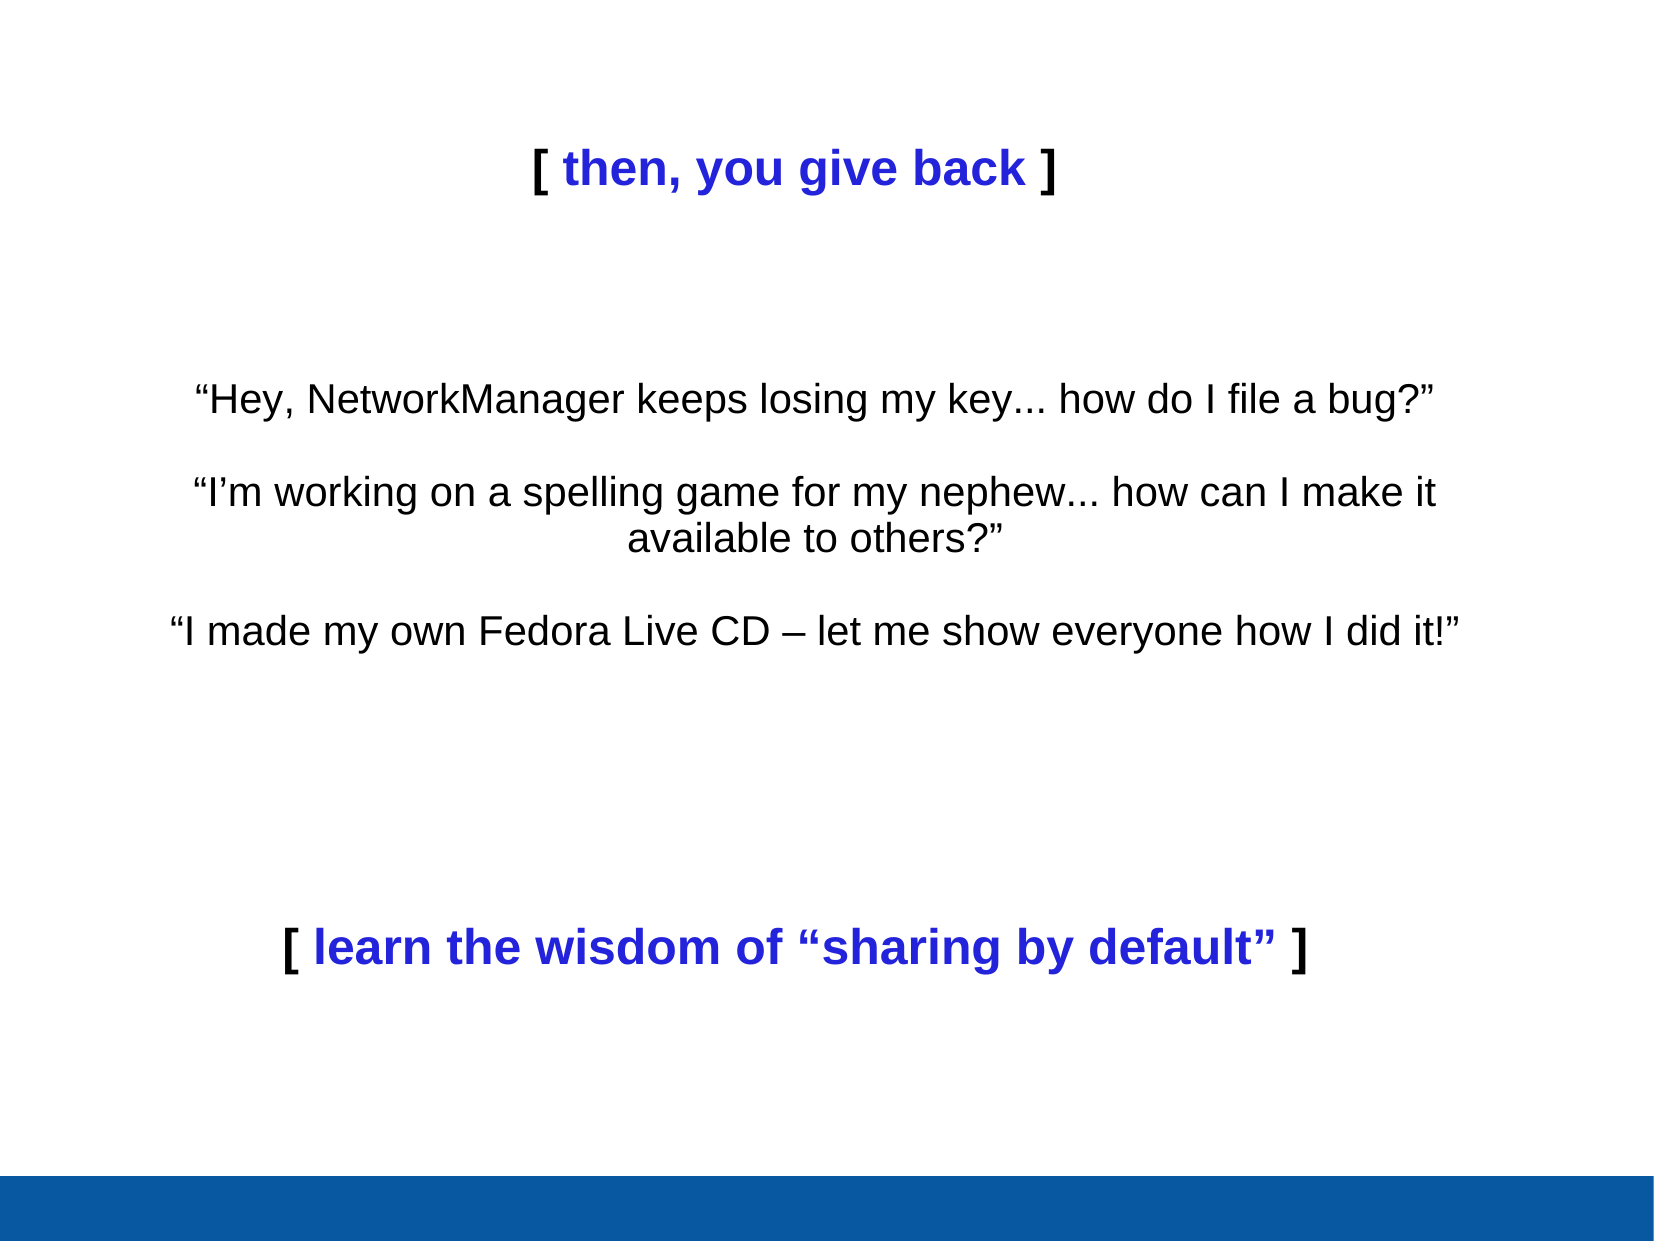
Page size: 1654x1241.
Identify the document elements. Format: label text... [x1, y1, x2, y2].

text_box [ then, you give back ] [531, 139, 1058, 196]
text_box “Hey, NetworkManager keeps losing my key... how do I file a bug?” “I’m working on a spelling game for my nephew... how can I make it available to others?” “I made my own Fedora Live CD – let me show everyone how I did it!” [169, 375, 1527, 856]
text_box [ learn the wisdom of “sharing by default” ] [282, 919, 1377, 994]
picture [0, 1176, 1654, 1241]
